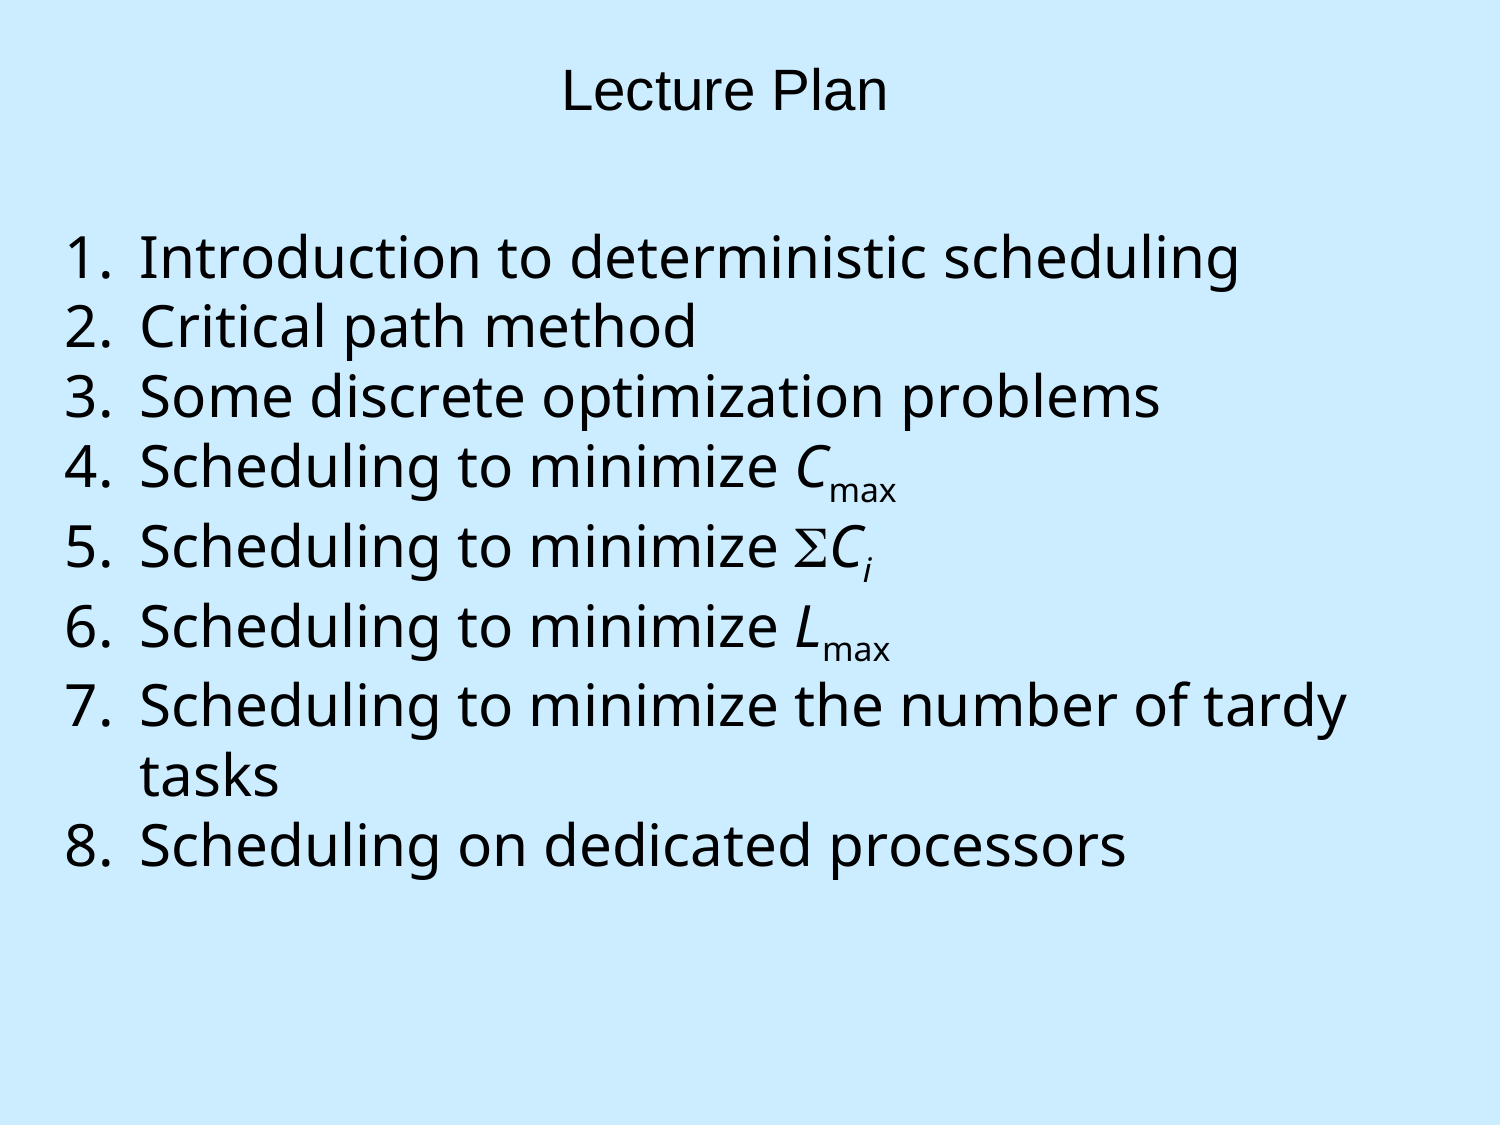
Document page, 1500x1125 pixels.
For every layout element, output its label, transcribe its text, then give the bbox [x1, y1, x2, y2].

title Lecture Plan [0, 12, 1450, 163]
text_box Introduction to deterministic scheduling Critical path method Some discrete optimization problems Scheduling to minimize Cmax Scheduling to minimize Ci Scheduling to minimize Lmax Scheduling to minimize the number of tardy tasks Scheduling on dedicated processors [49, 212, 1500, 887]
